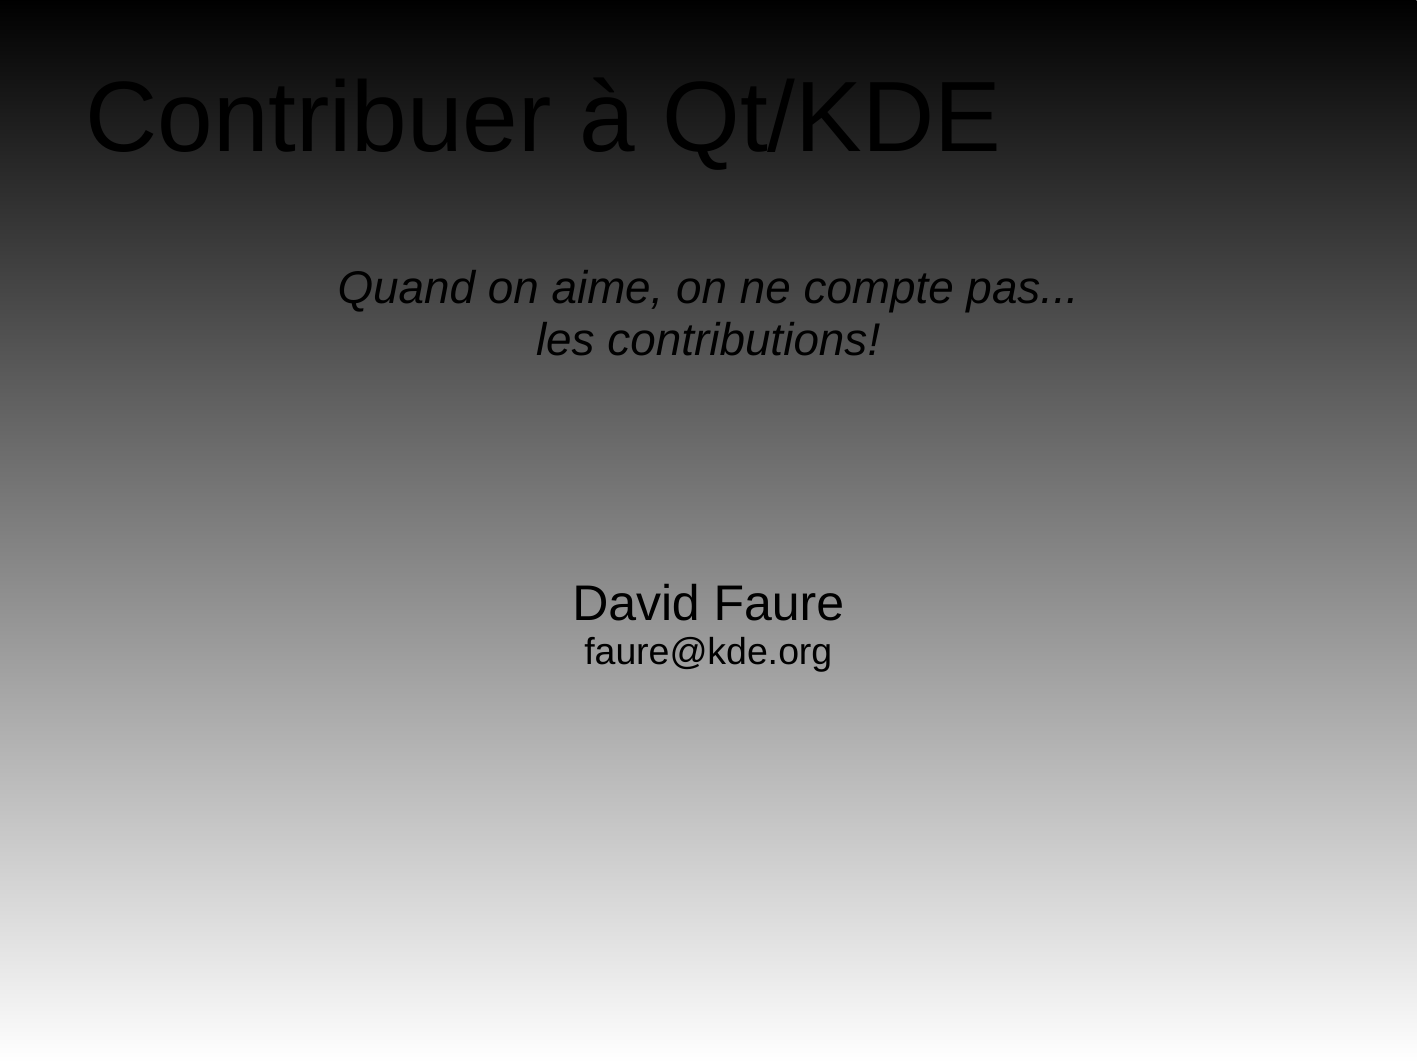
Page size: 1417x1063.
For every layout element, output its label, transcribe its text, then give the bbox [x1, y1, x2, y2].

list Quand on aime, on ne compte pas... les contributions! David Faure faure@kde.org [141, 255, 1276, 904]
title Contribuer à Qt/KDE [70, 53, 1346, 224]
